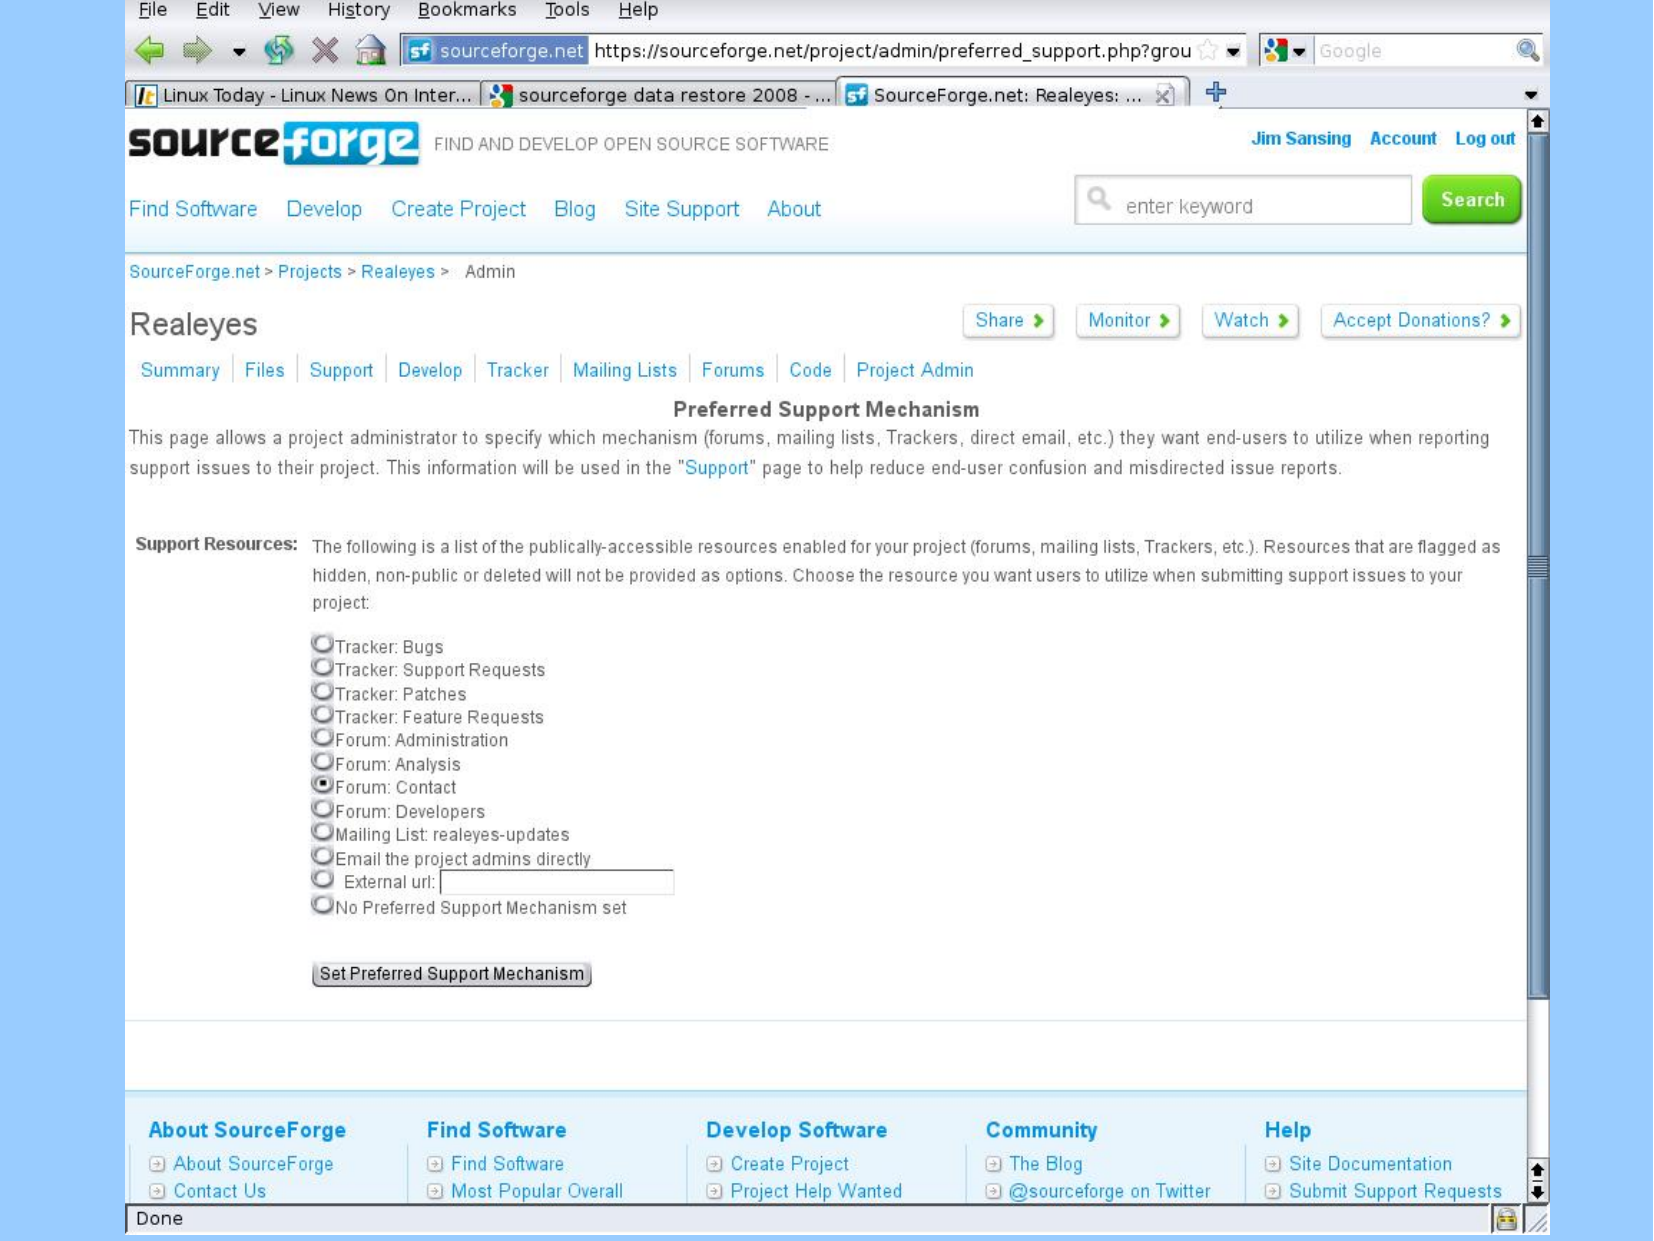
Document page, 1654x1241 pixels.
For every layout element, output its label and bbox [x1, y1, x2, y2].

picture [125, 0, 1550, 1235]
